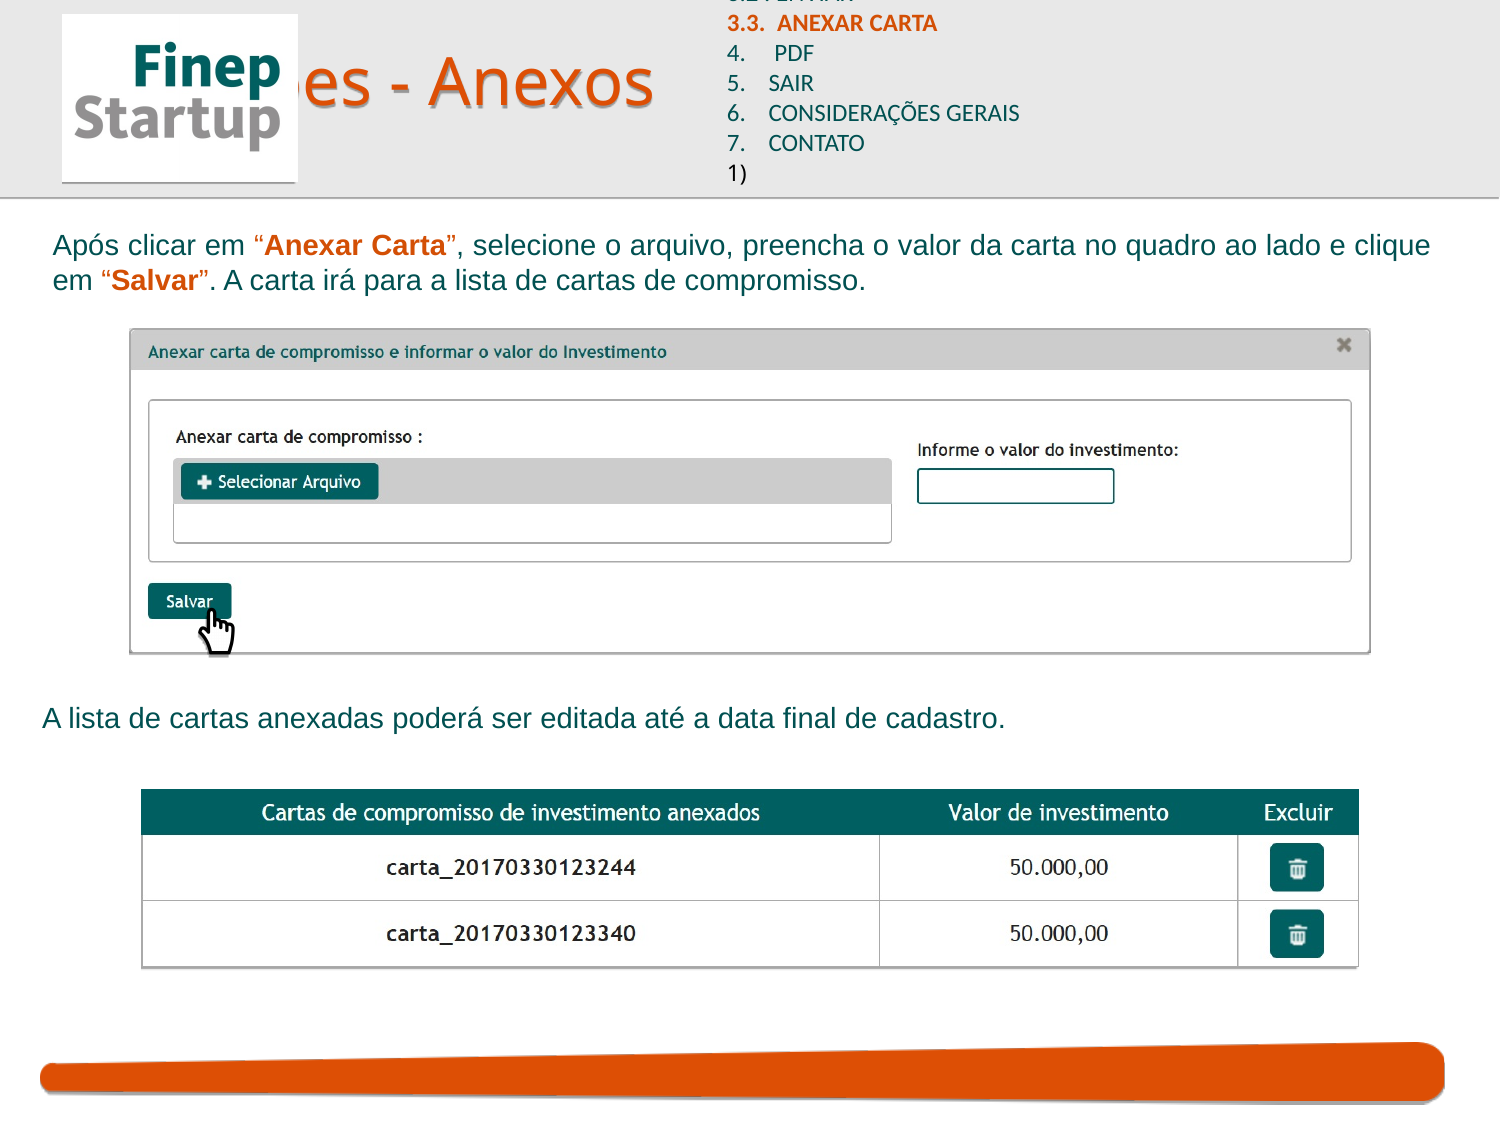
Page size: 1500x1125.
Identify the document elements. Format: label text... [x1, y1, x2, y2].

text_box 1. 1º ACESSO 2. CADASTRO 3. BOTÕES DO FORMULÁRIO 3.1. SALVAR 3.2 . ENVIAR 3.3. ANEXAR CARTA 4. PDF 5. SAIR 6. CONSIDERAÇÕES GERAIS 7. CONTATO [712, 0, 1480, 195]
text_box A lista de cartas anexadas poderá ser editada até a data final de cadastro. [27, 692, 1437, 742]
text_box Após clicar em “Anexar Carta”, selecione o arquivo, preencha o valor da carta no quadro ao lado e clique em “Salvar”. A carta irá para a lista de cartas de compromisso. [37, 219, 1448, 304]
picture [129, 329, 1371, 660]
picture [141, 789, 1359, 967]
picture [62, 14, 298, 182]
